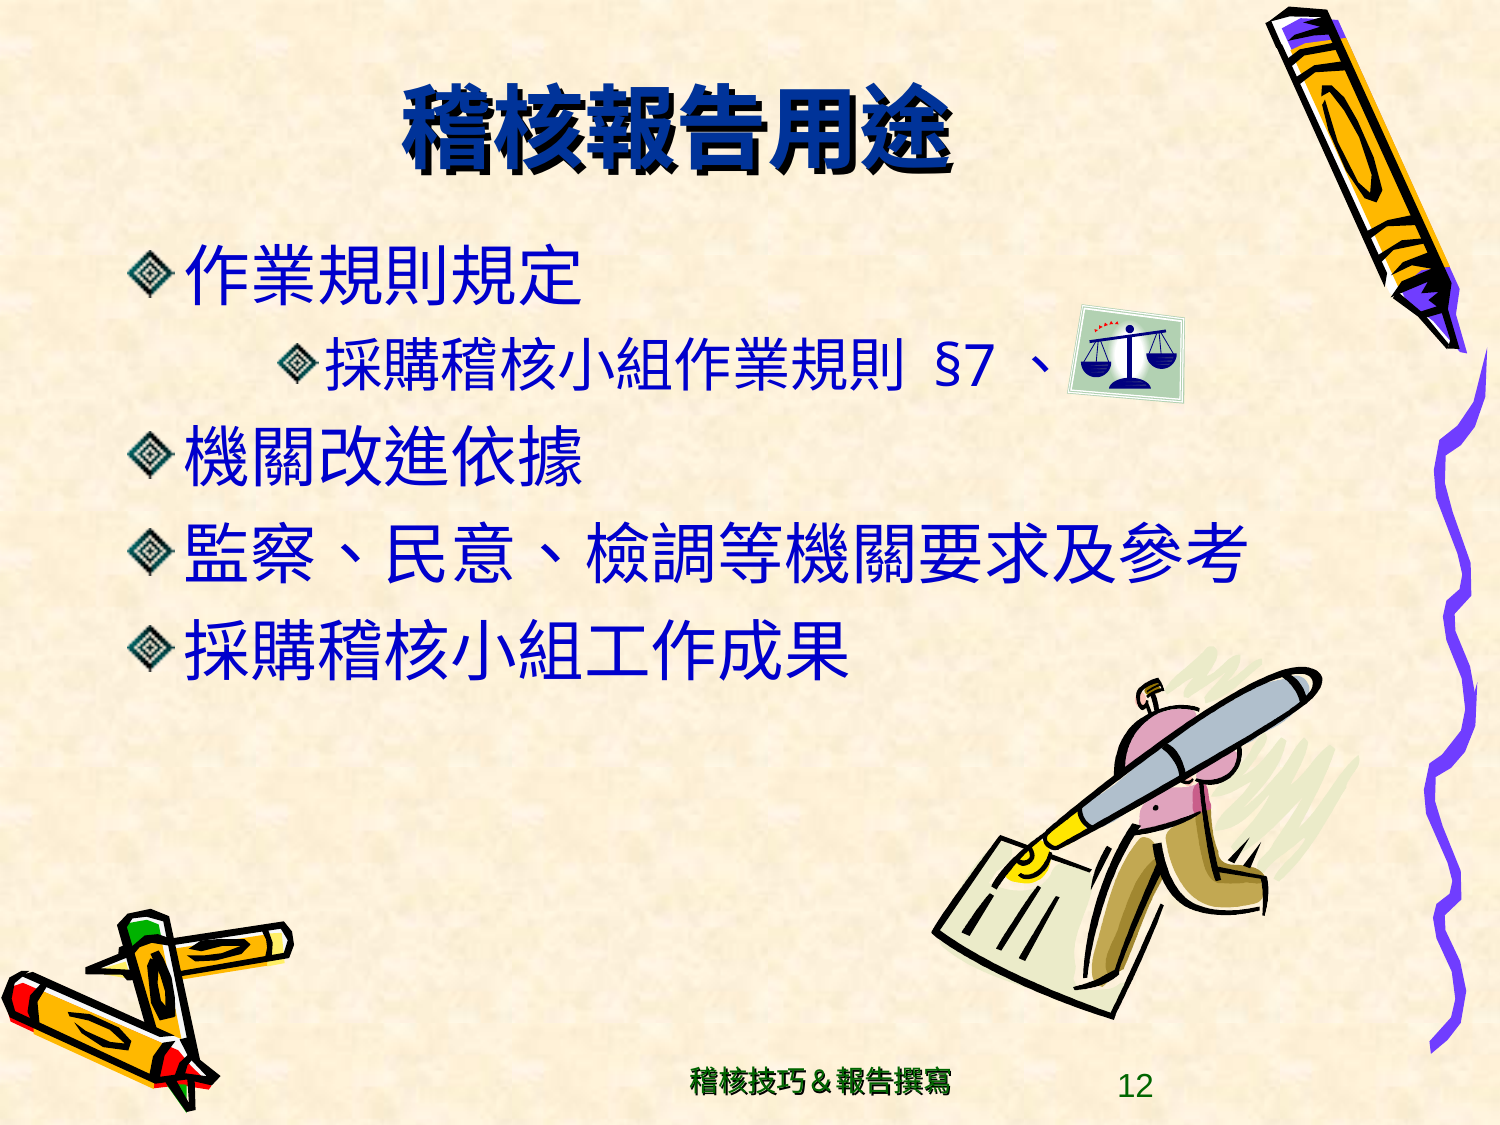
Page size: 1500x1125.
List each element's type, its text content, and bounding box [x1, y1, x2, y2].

title 稽核報告用途 [112, 24, 1240, 188]
picture [929, 646, 1363, 1024]
text_box 稽核技巧＆報告撰寫 [583, 1055, 1059, 1100]
text_box [1102, 1056, 1415, 1101]
picture [1066, 304, 1185, 404]
list 作業規則規定 採購稽核小組作業規則 §7、8 機關改進依據 監察、民意、檢調等機關要求及參考 採購稽核小組工作成果 [112, 226, 1375, 901]
